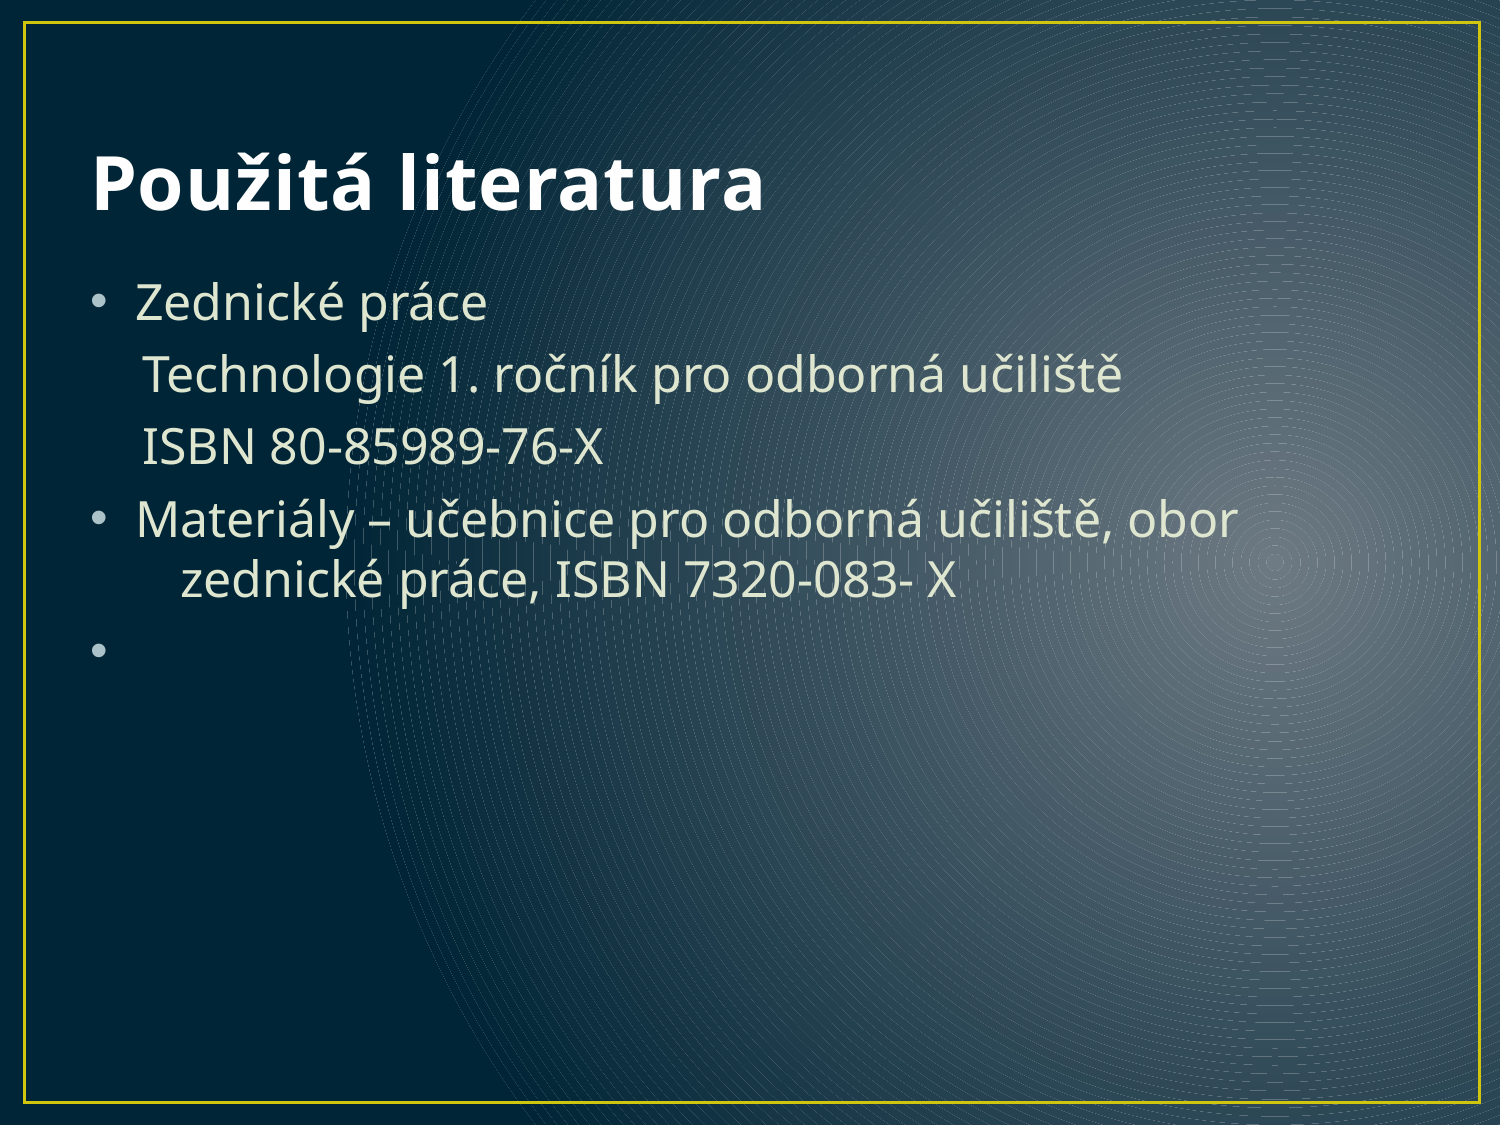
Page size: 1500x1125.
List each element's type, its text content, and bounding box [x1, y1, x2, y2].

title Použitá literatura [75, 45, 1426, 233]
list Zednické práce Technologie 1. ročník pro odborná učiliště ISBN 80-85989-76-X Materiály – učebnice pro odborná učiliště, obor zednické práce, ISBN 7320-083- X [75, 262, 1426, 1005]
